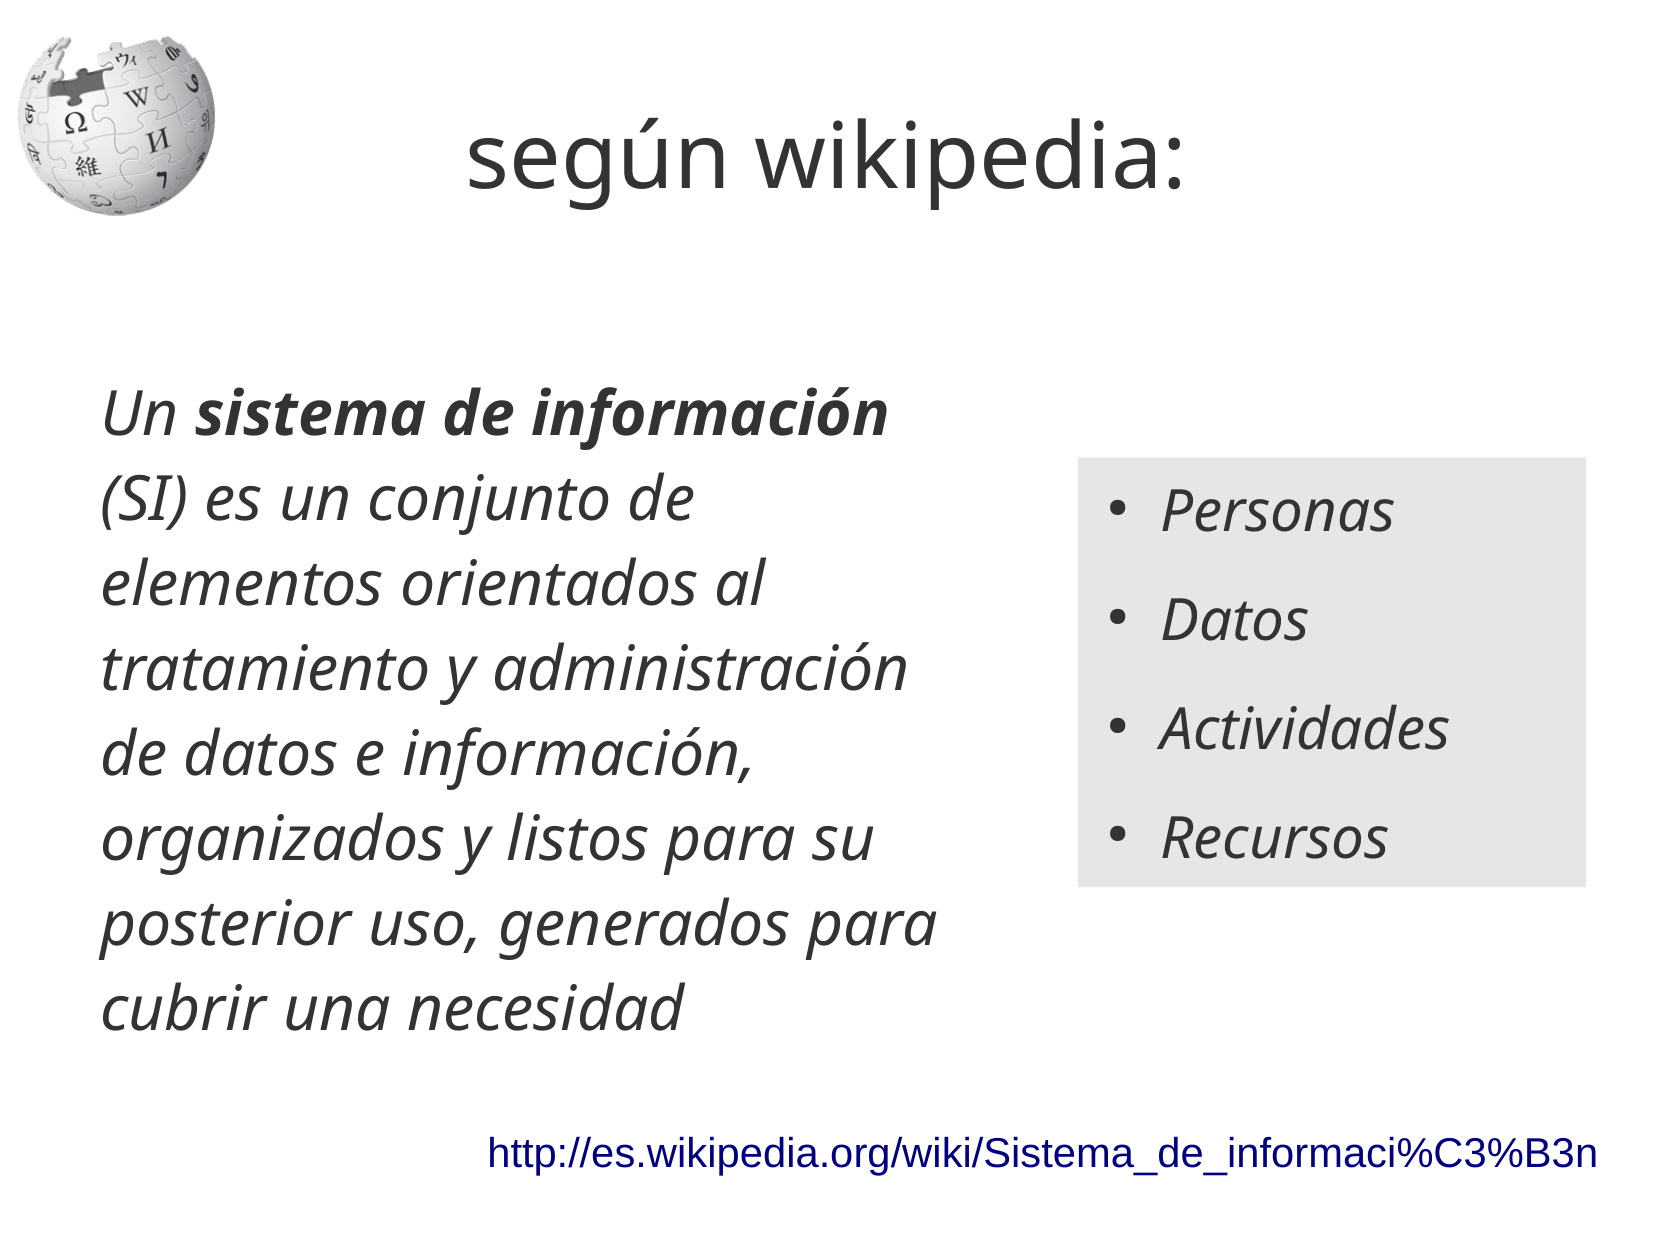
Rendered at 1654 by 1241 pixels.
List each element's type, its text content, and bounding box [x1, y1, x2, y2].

title según wikipedia: [82, 49, 1571, 257]
list Personas Datos Actividades Recursos [1077, 457, 1587, 888]
text_box http://es.wikipedia.org/wiki/Sistema_de_informaci%C3%B3n [472, 1122, 1629, 1198]
picture [14, 14, 218, 218]
list Un sistema de información (SI) es un conjunto de elementos orientados al tratamiento y administración de datos e información, organizados y listos para su posterior uso, generados para cubrir una necesidad [29, 369, 975, 1182]
